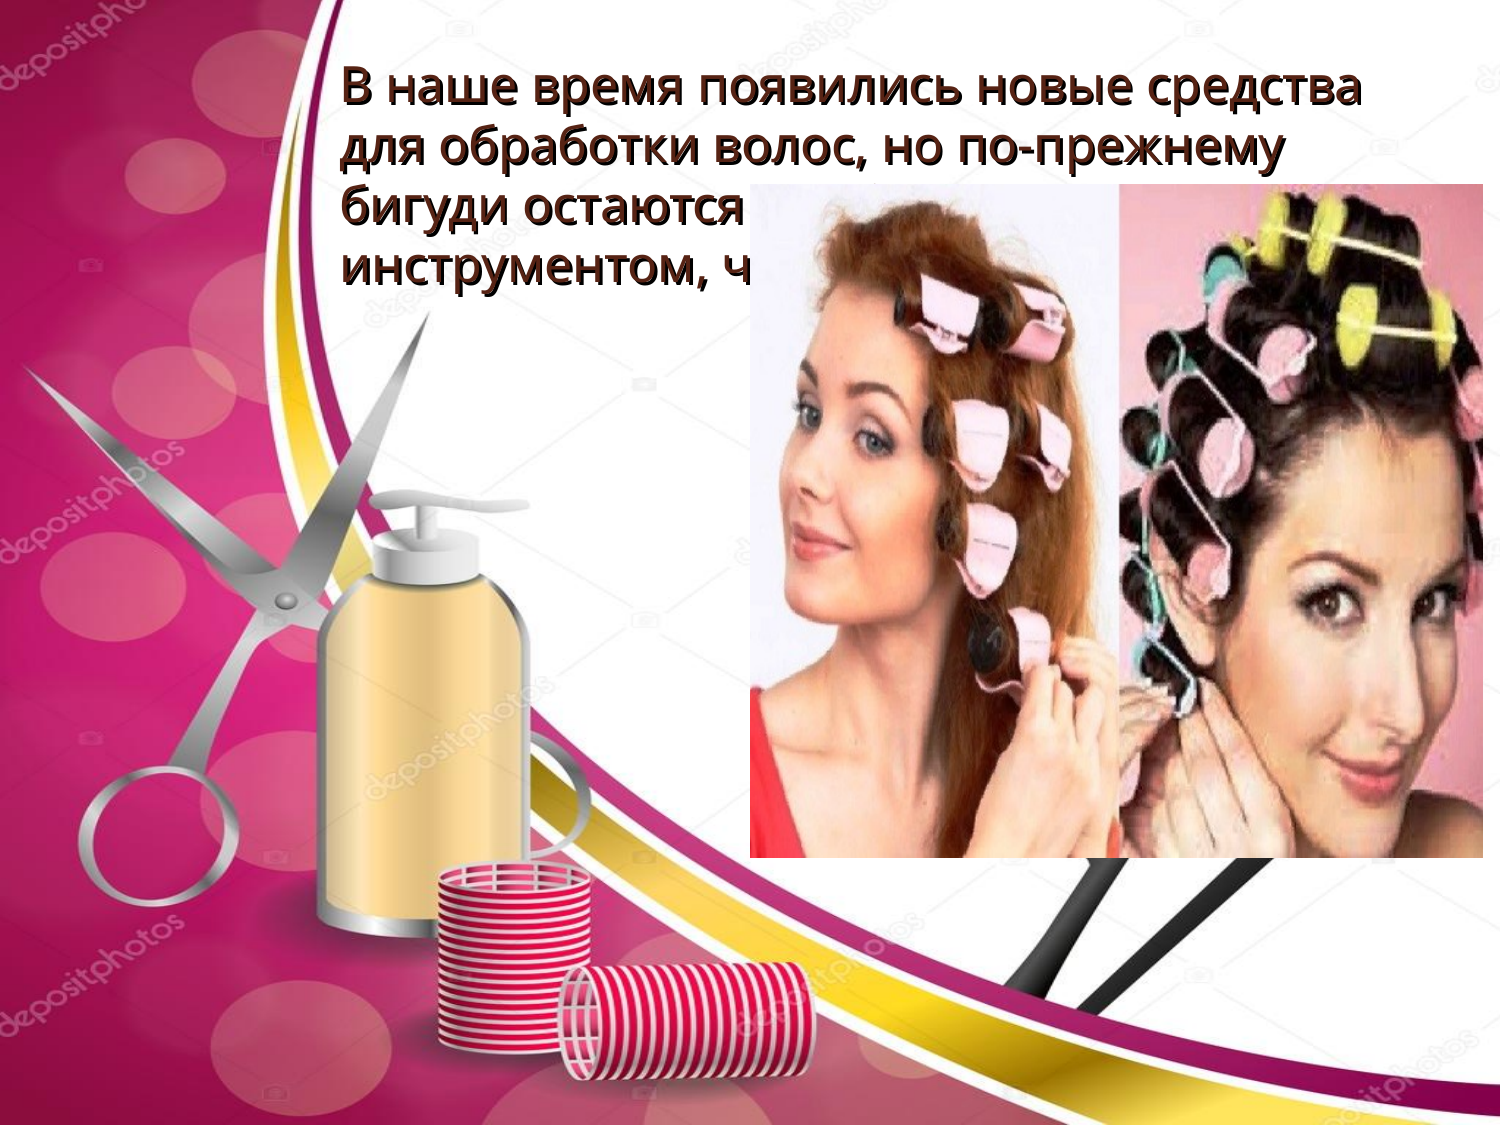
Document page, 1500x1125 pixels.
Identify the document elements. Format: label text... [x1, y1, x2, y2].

picture [0, 0, 1500, 1125]
title В наше время появились новые средства для обработки волос, но по-прежнему бигуди остаются наиболее популярным инструментом, чтобы завить волосы . [324, 45, 1466, 233]
